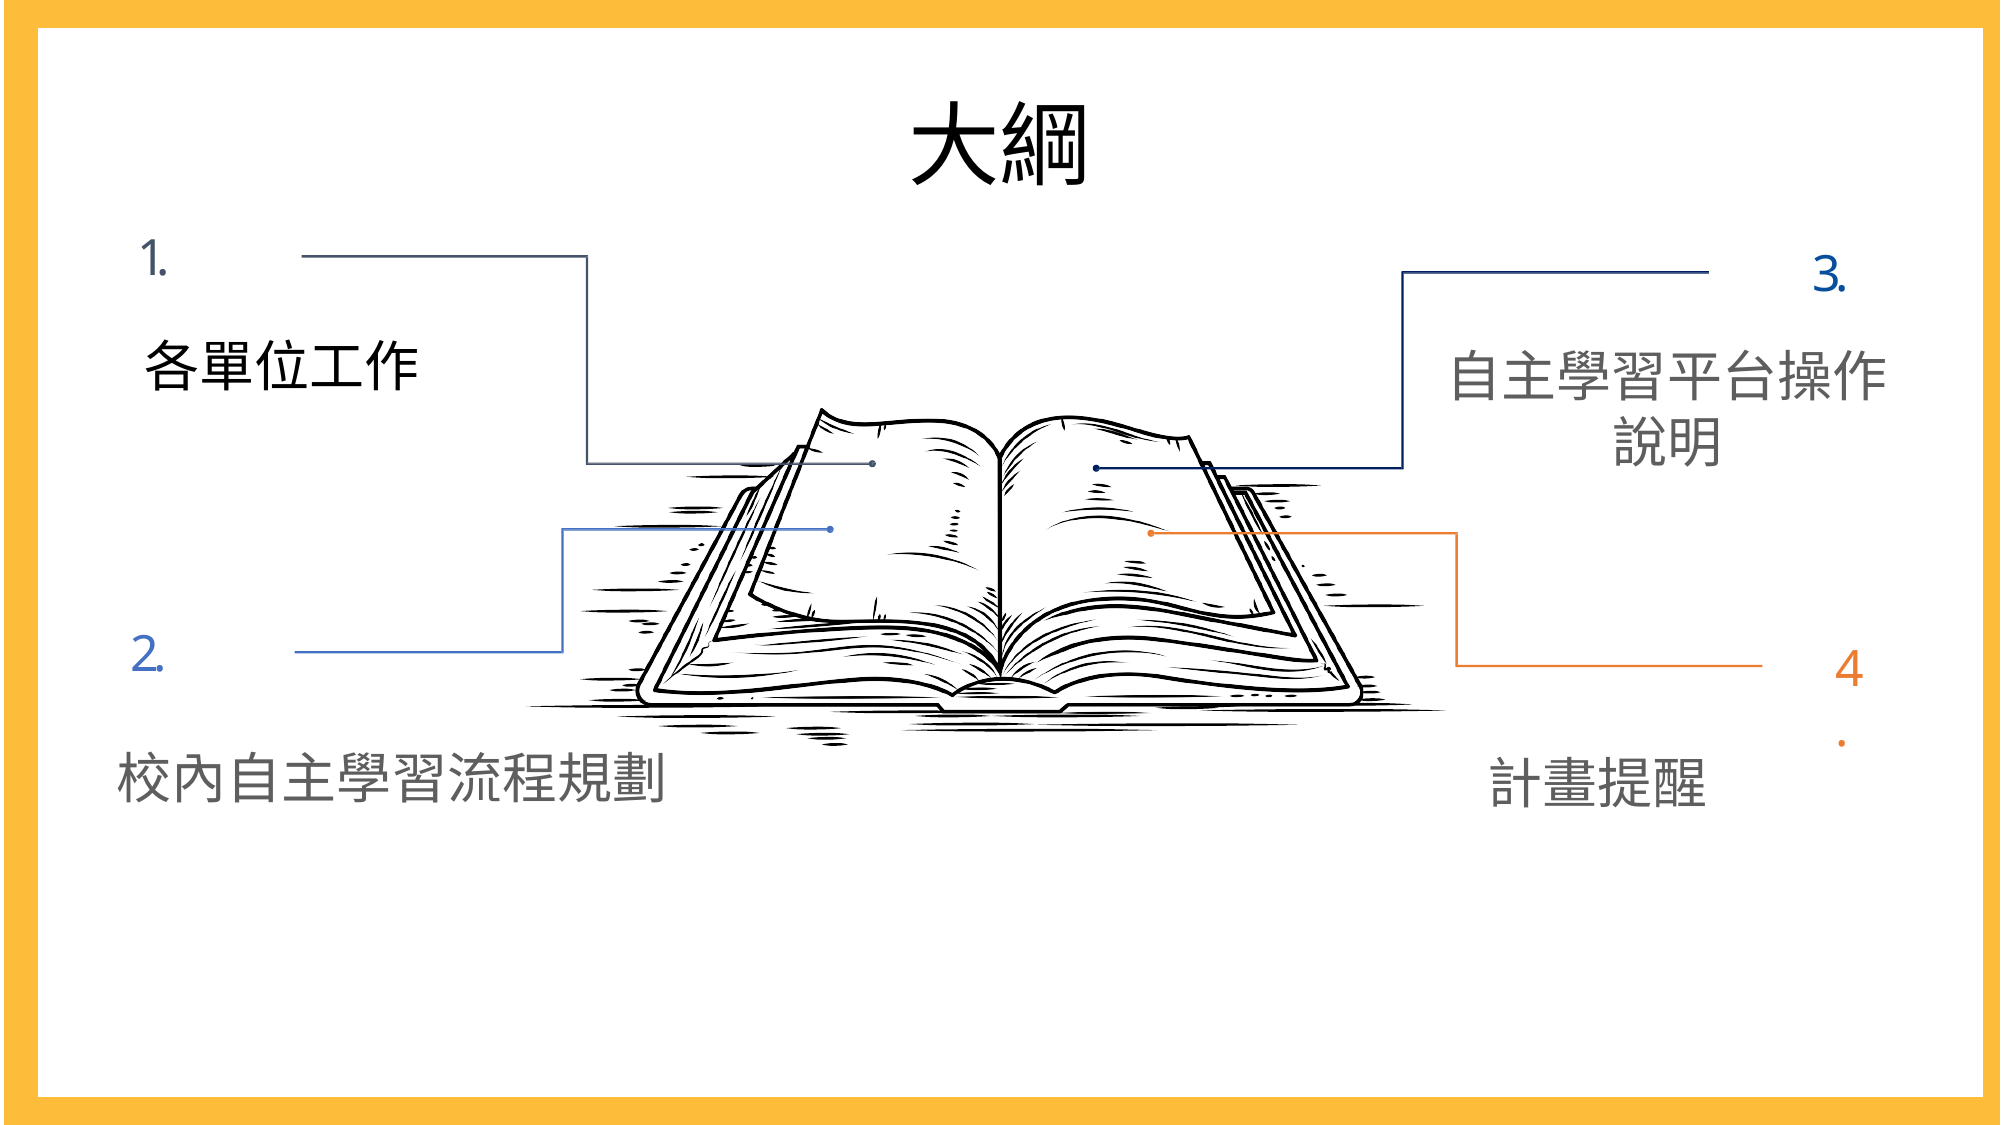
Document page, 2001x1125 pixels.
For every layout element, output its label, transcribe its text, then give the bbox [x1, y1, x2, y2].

text_box 2. [129, 620, 171, 682]
text_box [658, 724, 738, 728]
text_box [786, 726, 842, 730]
text_box 計畫提醒 [1485, 747, 1820, 816]
text_box 校內自主學習流程規劃 [113, 742, 670, 811]
text_box [796, 732, 850, 740]
text_box [1037, 723, 1298, 727]
text_box [294, 255, 1763, 718]
text_box [700, 731, 760, 735]
text_box 3. 自主學習平台操作說明 [1445, 240, 1906, 476]
title 大綱 [907, 85, 1093, 198]
text_box 1. 各單位工作 [115, 224, 506, 400]
text_box [908, 722, 1035, 726]
text_box 4. [1834, 635, 1877, 697]
text_box [900, 728, 1157, 732]
